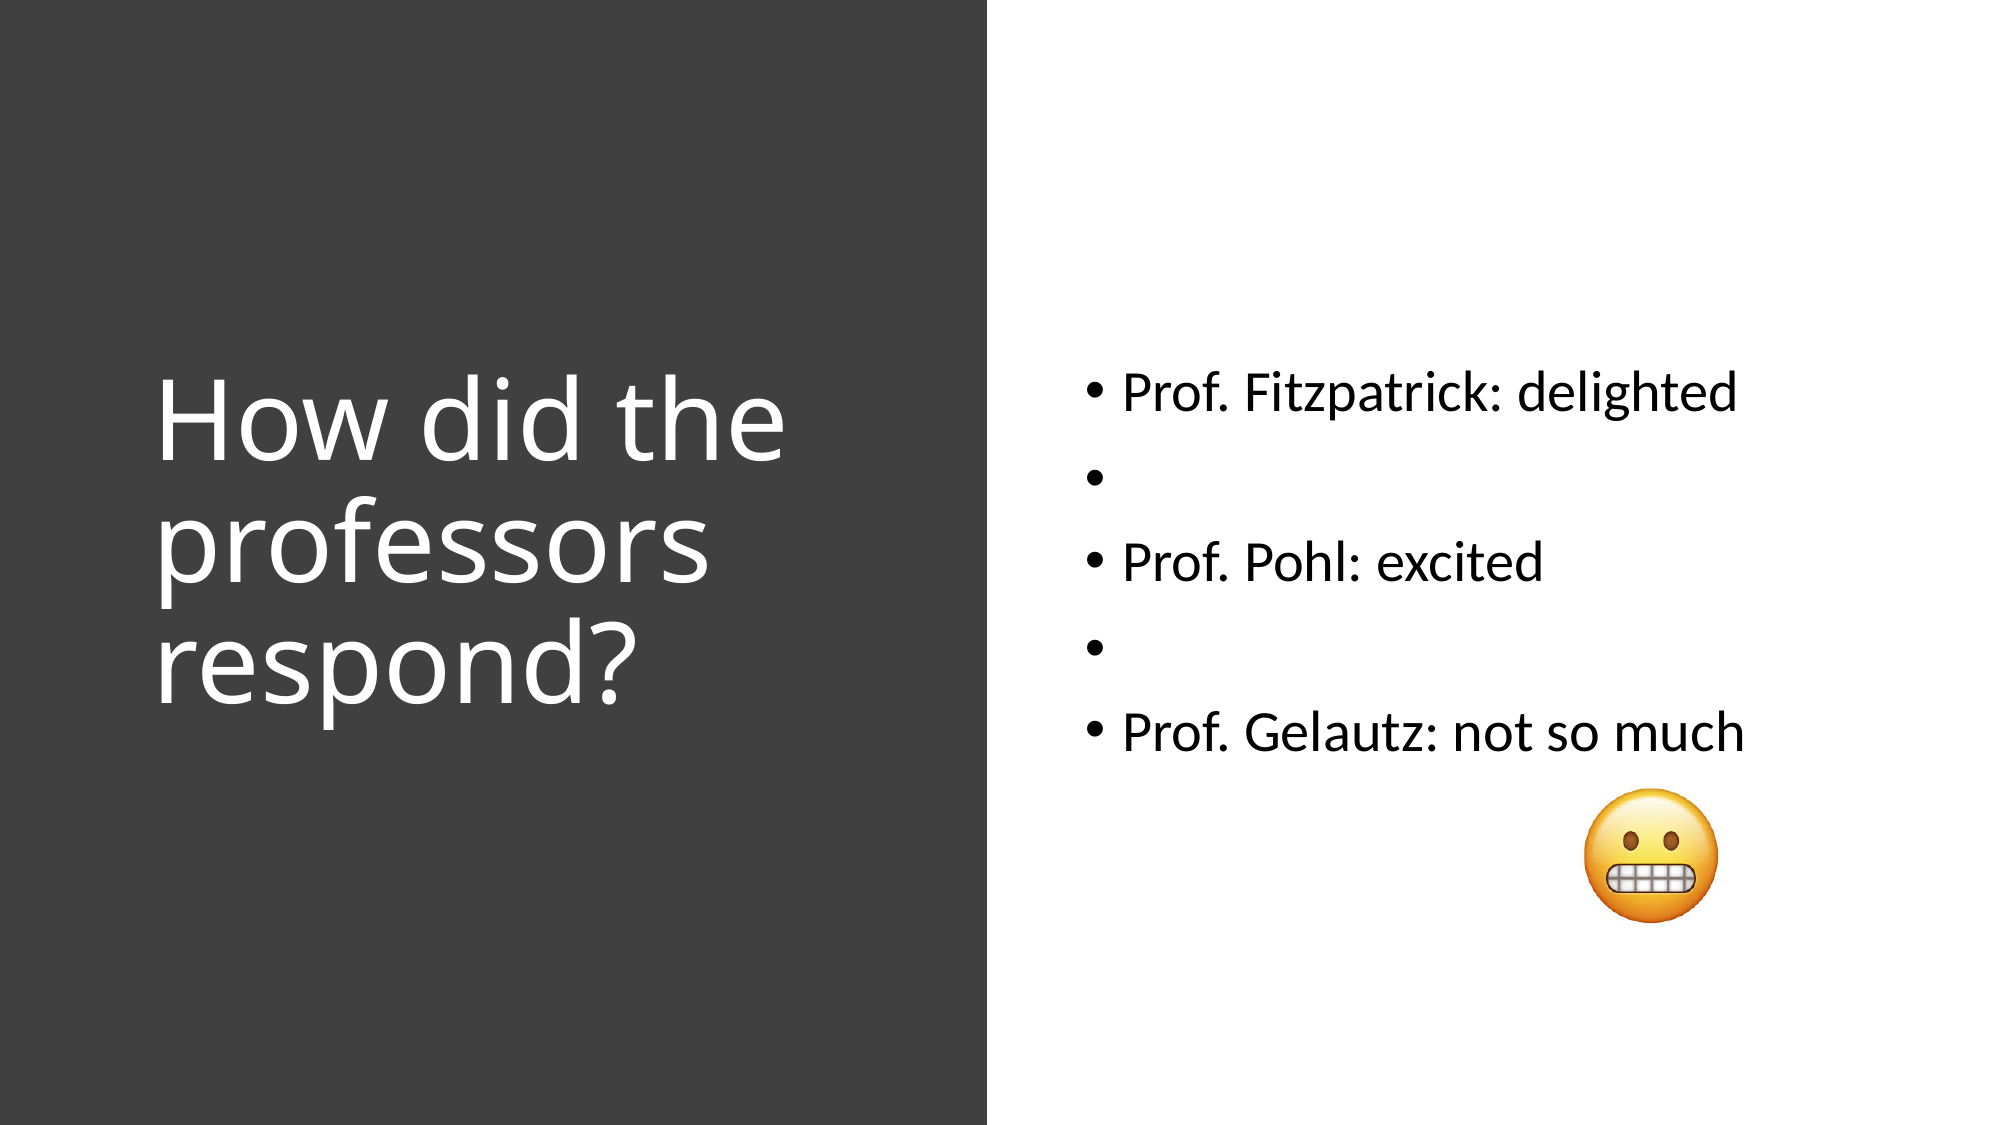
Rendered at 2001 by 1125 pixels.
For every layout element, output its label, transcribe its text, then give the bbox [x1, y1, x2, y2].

text_box [0, 0, 987, 1125]
list Prof. Fitzpatrick: delighted Prof. Pohl: excited Prof. Gelautz: not so much [1069, 118, 1863, 1007]
picture [1553, 773, 1750, 936]
title How did the professors respond? [137, 101, 925, 991]
